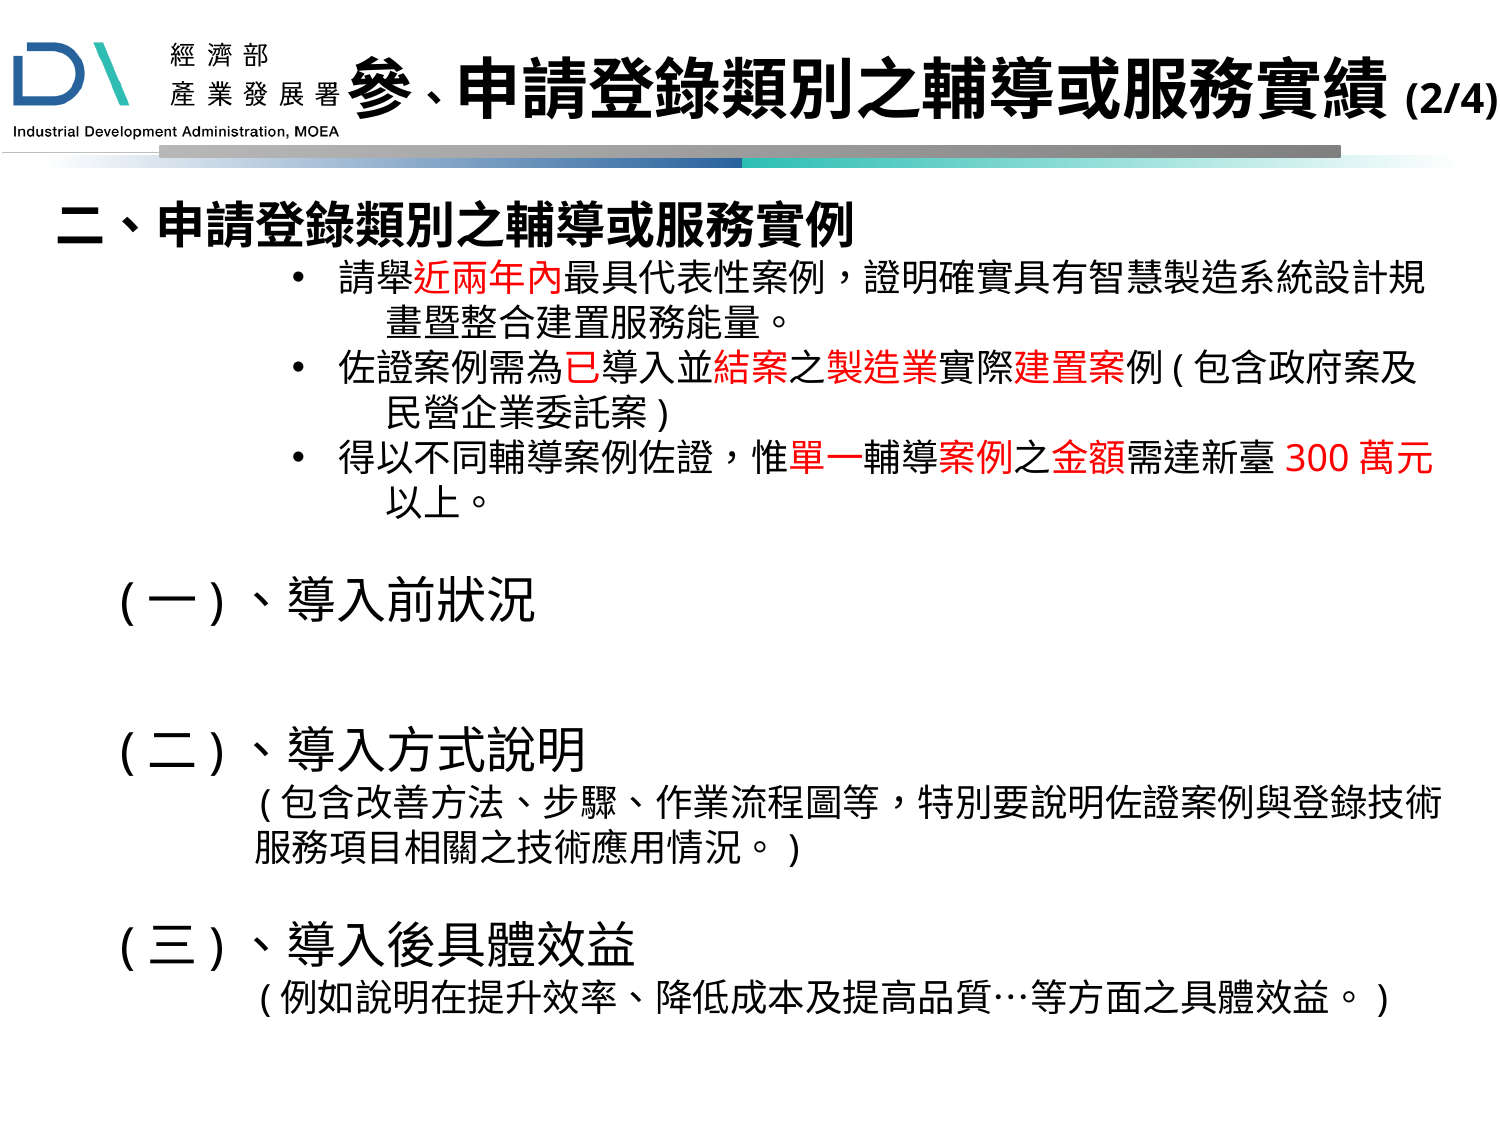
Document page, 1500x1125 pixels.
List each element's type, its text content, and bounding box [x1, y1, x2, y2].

text_box [159, 146, 1341, 158]
text_box 參、申請登錄類別之輔導或服務實績(2/4) [316, 39, 1500, 136]
text_box 二、申請登錄類別之輔導或服務實例 請舉近兩年內最具代表性案例，證明確實具有智慧製造系統設計規畫暨整合建置服務能量。 佐證案例需為已導入並結案之製造業實際建置案例(包含政府案及民營企業委託案) 得以不同輔導案例佐證，惟單一輔導案例之金額需達新臺300萬元以上。 (一)、導入前狀況 (二)、導入方式說明 (包含改善方法、步驟、作業流程圖等，特別要說明佐證案例與登錄技術服務項目相關之技術應用情況。) (三)、導入後具體效益 (例如說明在提升效率、降低成本及提高品質…等方面之具體效益。) [40, 186, 1465, 1098]
